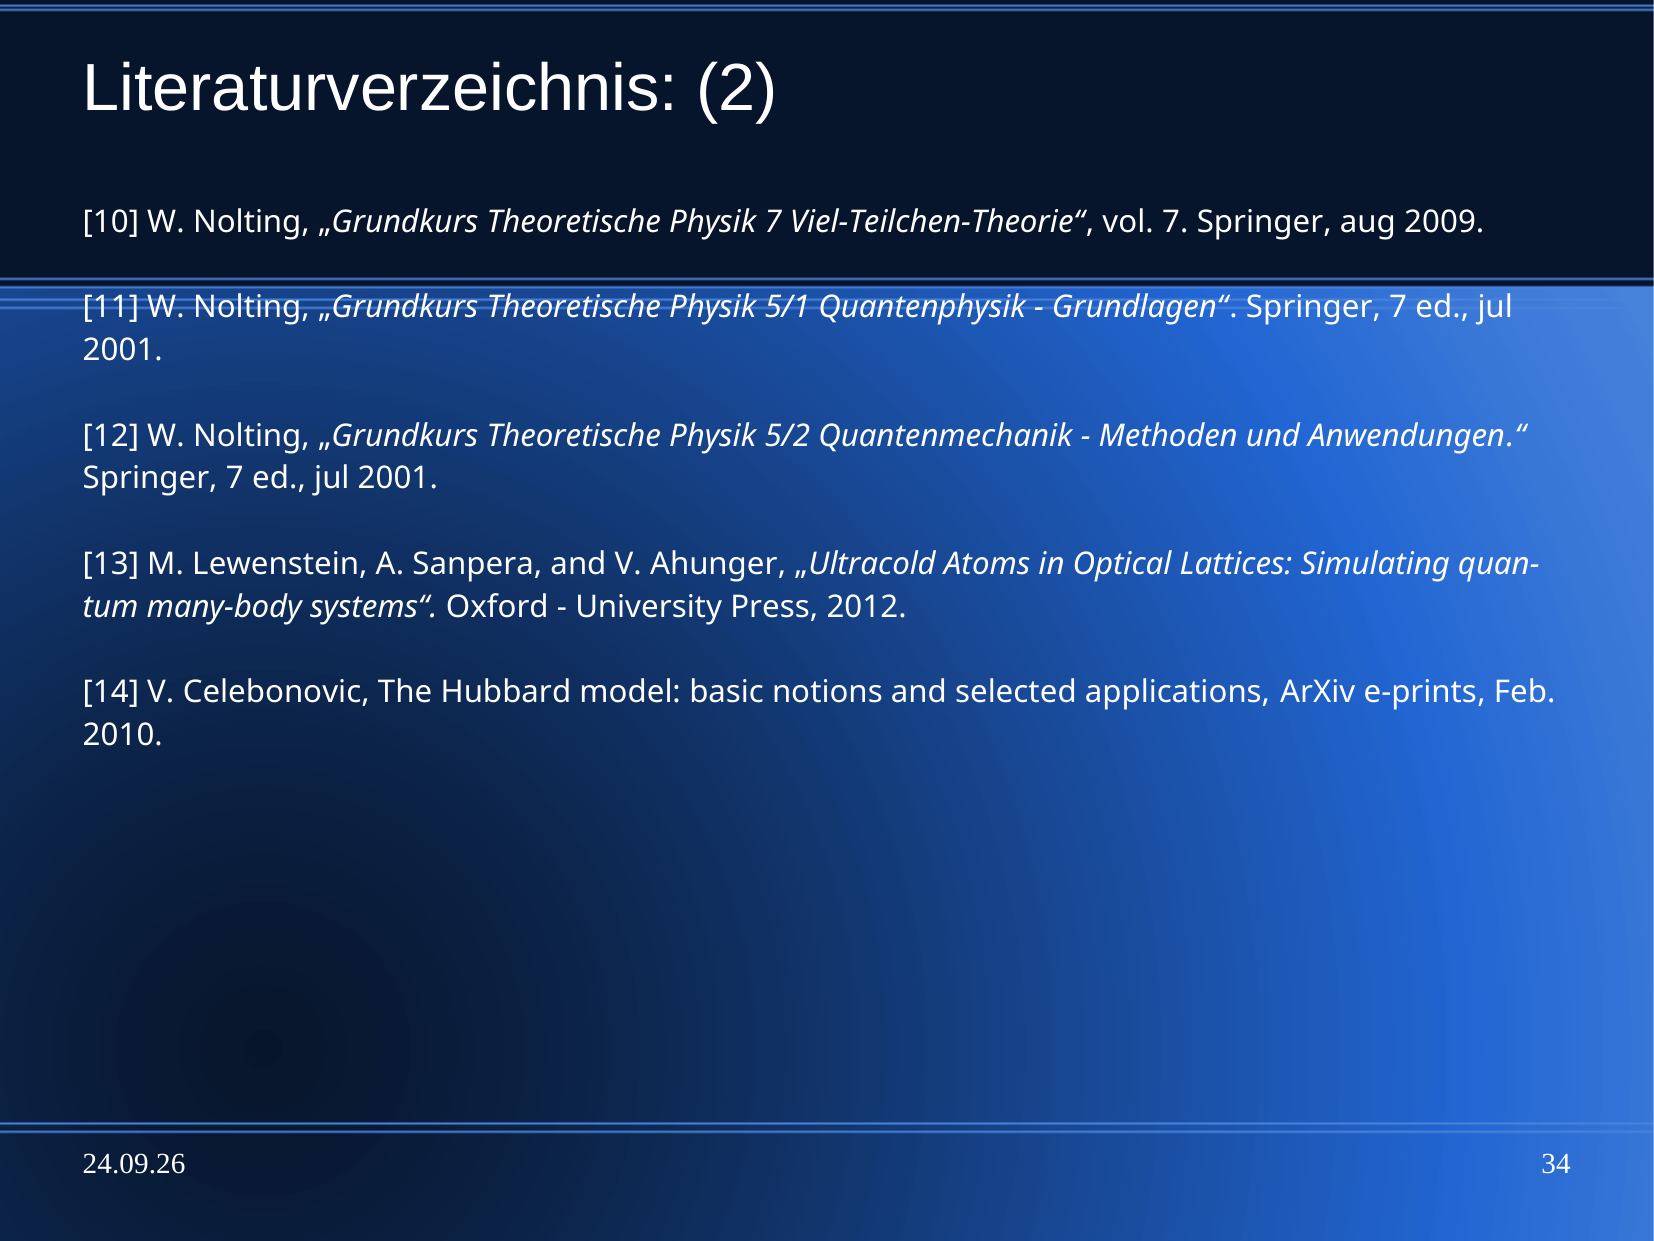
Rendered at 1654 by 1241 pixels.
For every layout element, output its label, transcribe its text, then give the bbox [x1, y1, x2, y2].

subtitle Literaturverzeichnis: (2) [10] W. Nolting, „Grundkurs Theoretische Physik 7 Viel-Teilchen-Theorie“, vol. 7. Springer, aug 2009. [11] W. Nolting, „Grundkurs Theoretische Physik 5/1 Quantenphysik - Grundlagen“. Springer, 7 ed., jul 2001. [12] W. Nolting, „Grundkurs Theoretische Physik 5/2 Quantenmechanik - Methoden und Anwendungen.“ Springer, 7 ed., jul 2001. [13] M. Lewenstein, A. Sanpera, and V. Ahunger, „Ultracold Atoms in Optical Lattices: Simulating quan- tum many-body systems“. Oxford - University Press, 2012. [14] V. Celebonovic, The Hubbard model: basic notions and selected applications, ArXiv e-prints, Feb. 2010. [82, 49, 1571, 1058]
picture [0, 0, 1654, 1241]
